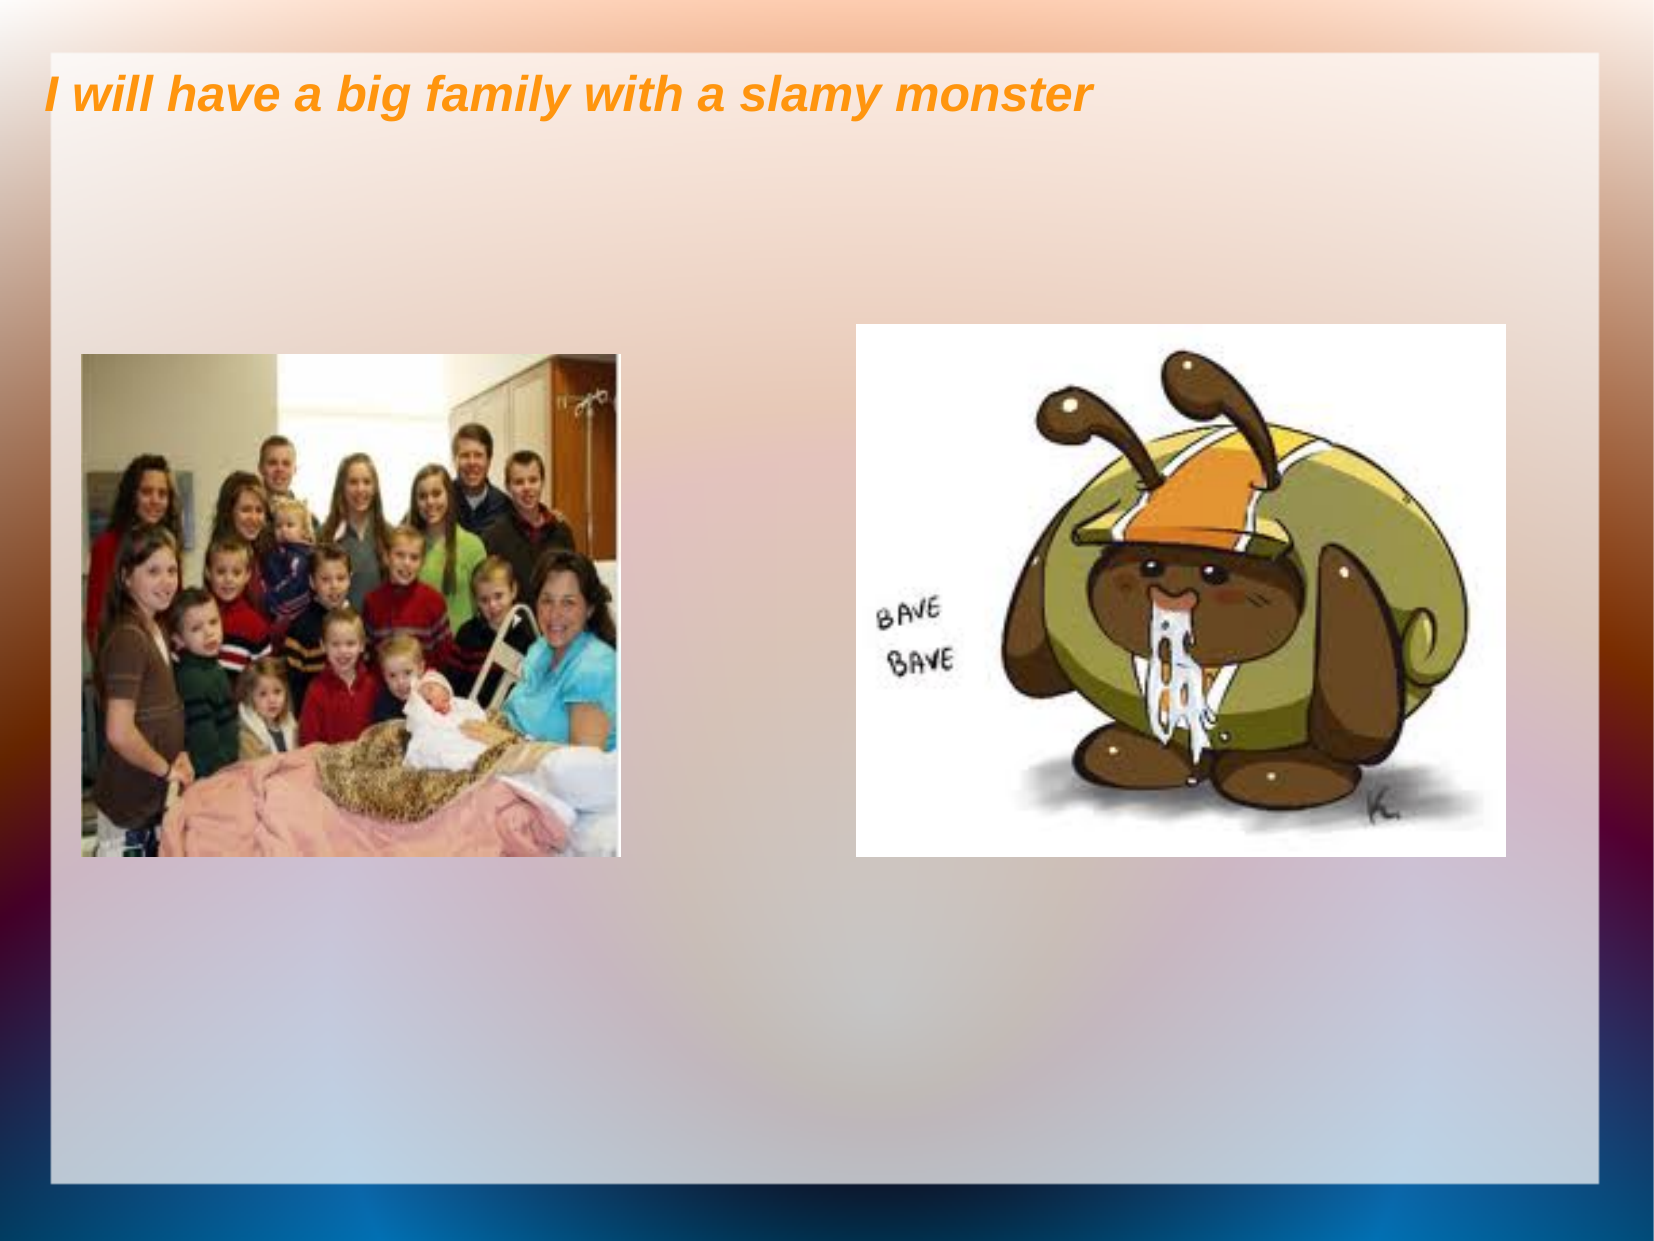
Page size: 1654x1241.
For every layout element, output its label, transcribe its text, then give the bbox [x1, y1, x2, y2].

picture [0, 0, 1654, 1241]
text_box I will have a big family with a slamy monster [29, 59, 1654, 158]
